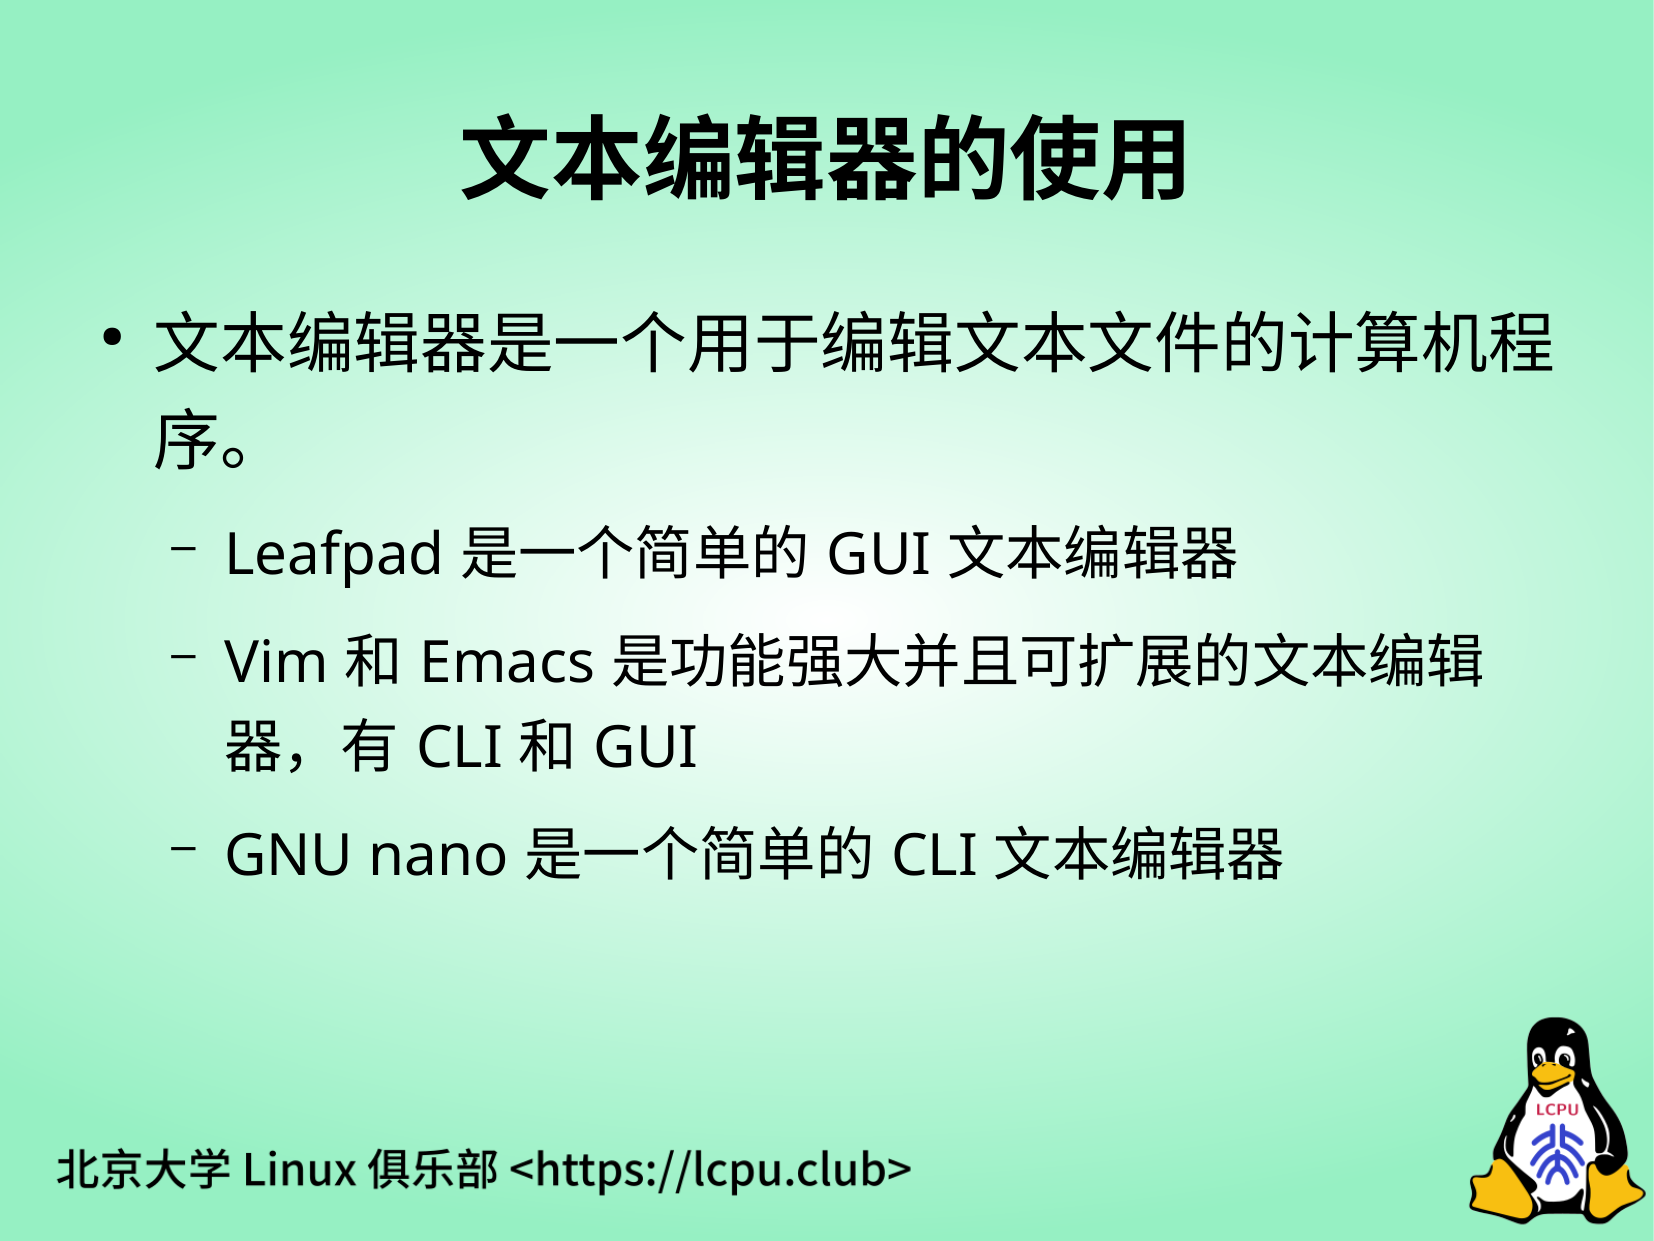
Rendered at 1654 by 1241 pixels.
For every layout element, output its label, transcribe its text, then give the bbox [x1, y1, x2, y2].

picture [0, 0, 1654, 1241]
title 文本编辑器的使用 [82, 49, 1571, 257]
list 文本编辑器是一个用于编辑文本文件的计算机程序。 Leafpad是一个简单的GUI文本编辑器 Vim和Emacs是功能强大并且可扩展的文本编辑器，有CLI和GUI GNU nano是一个简单的CLI文本编辑器 [82, 290, 1571, 1010]
